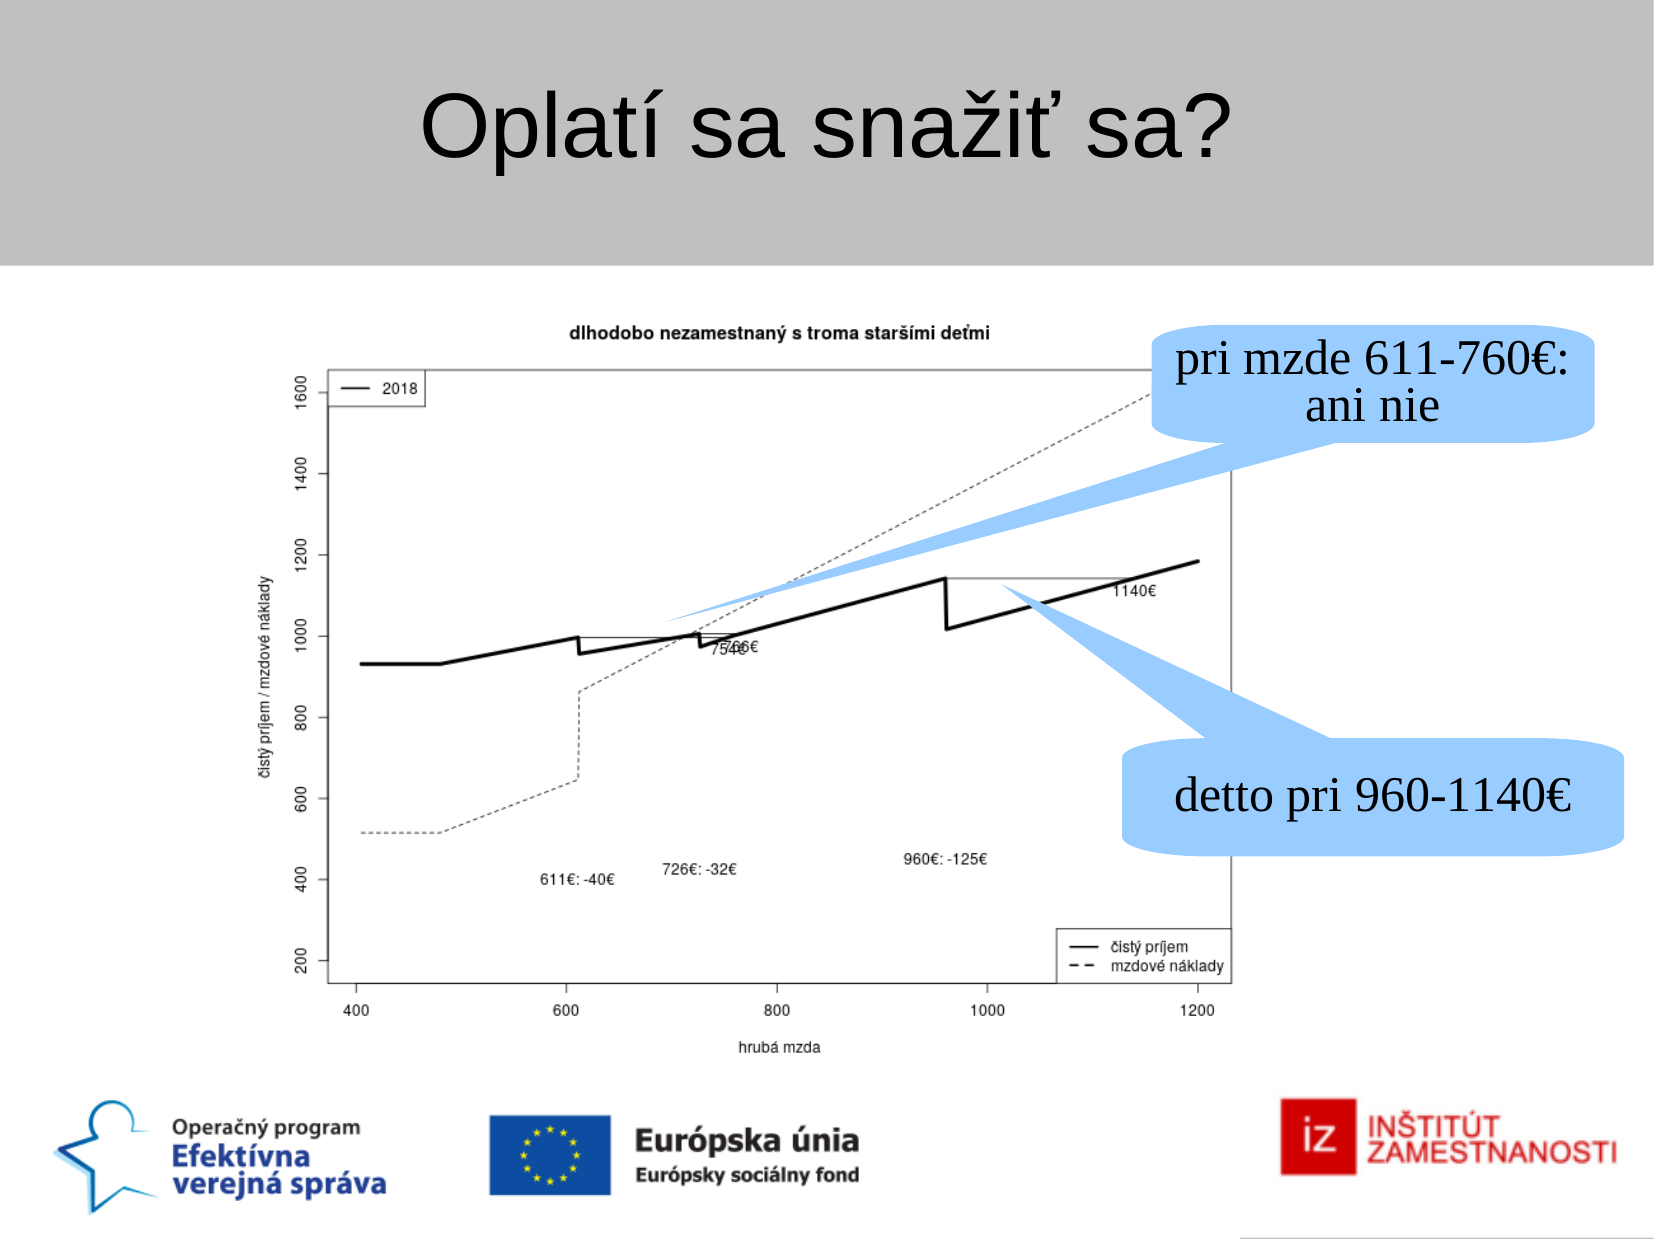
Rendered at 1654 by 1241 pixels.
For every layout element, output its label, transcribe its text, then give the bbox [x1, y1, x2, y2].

text_box detto pri 960-1140€ [1001, 584, 1625, 857]
text_box pri mzde 611-760€: ani nie [664, 324, 1595, 623]
title Oplatí sa snažiť sa? [88, 29, 1565, 237]
picture [29, 295, 1654, 1241]
